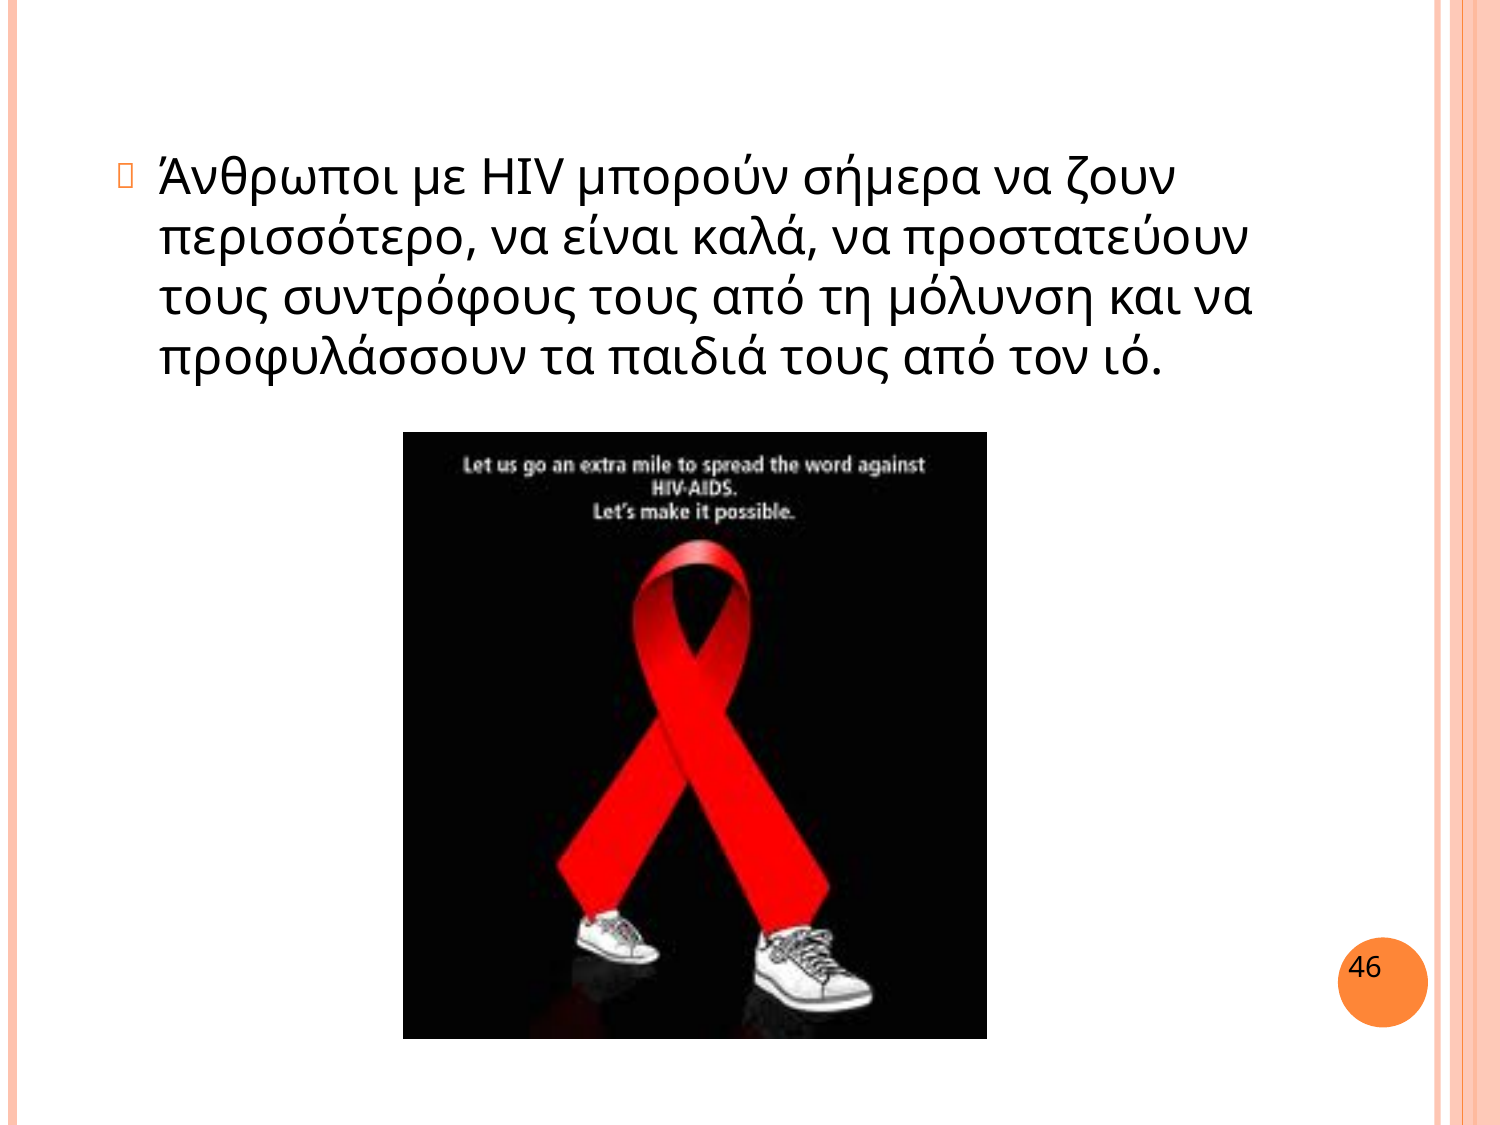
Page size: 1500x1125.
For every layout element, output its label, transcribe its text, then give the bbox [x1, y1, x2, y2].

list Άνθρωποι με HIV μπορούν σήμερα να ζουν περισσότερο, να είναι καλά, να προστατεύουν τους συντρόφους τους από τη μόλυνση και να προφυλάσσουν τα παιδιά τους από τον ιό. [100, 137, 1326, 937]
picture [403, 432, 987, 1040]
slide_number <αριθμός> [1333, 940, 1434, 1027]
